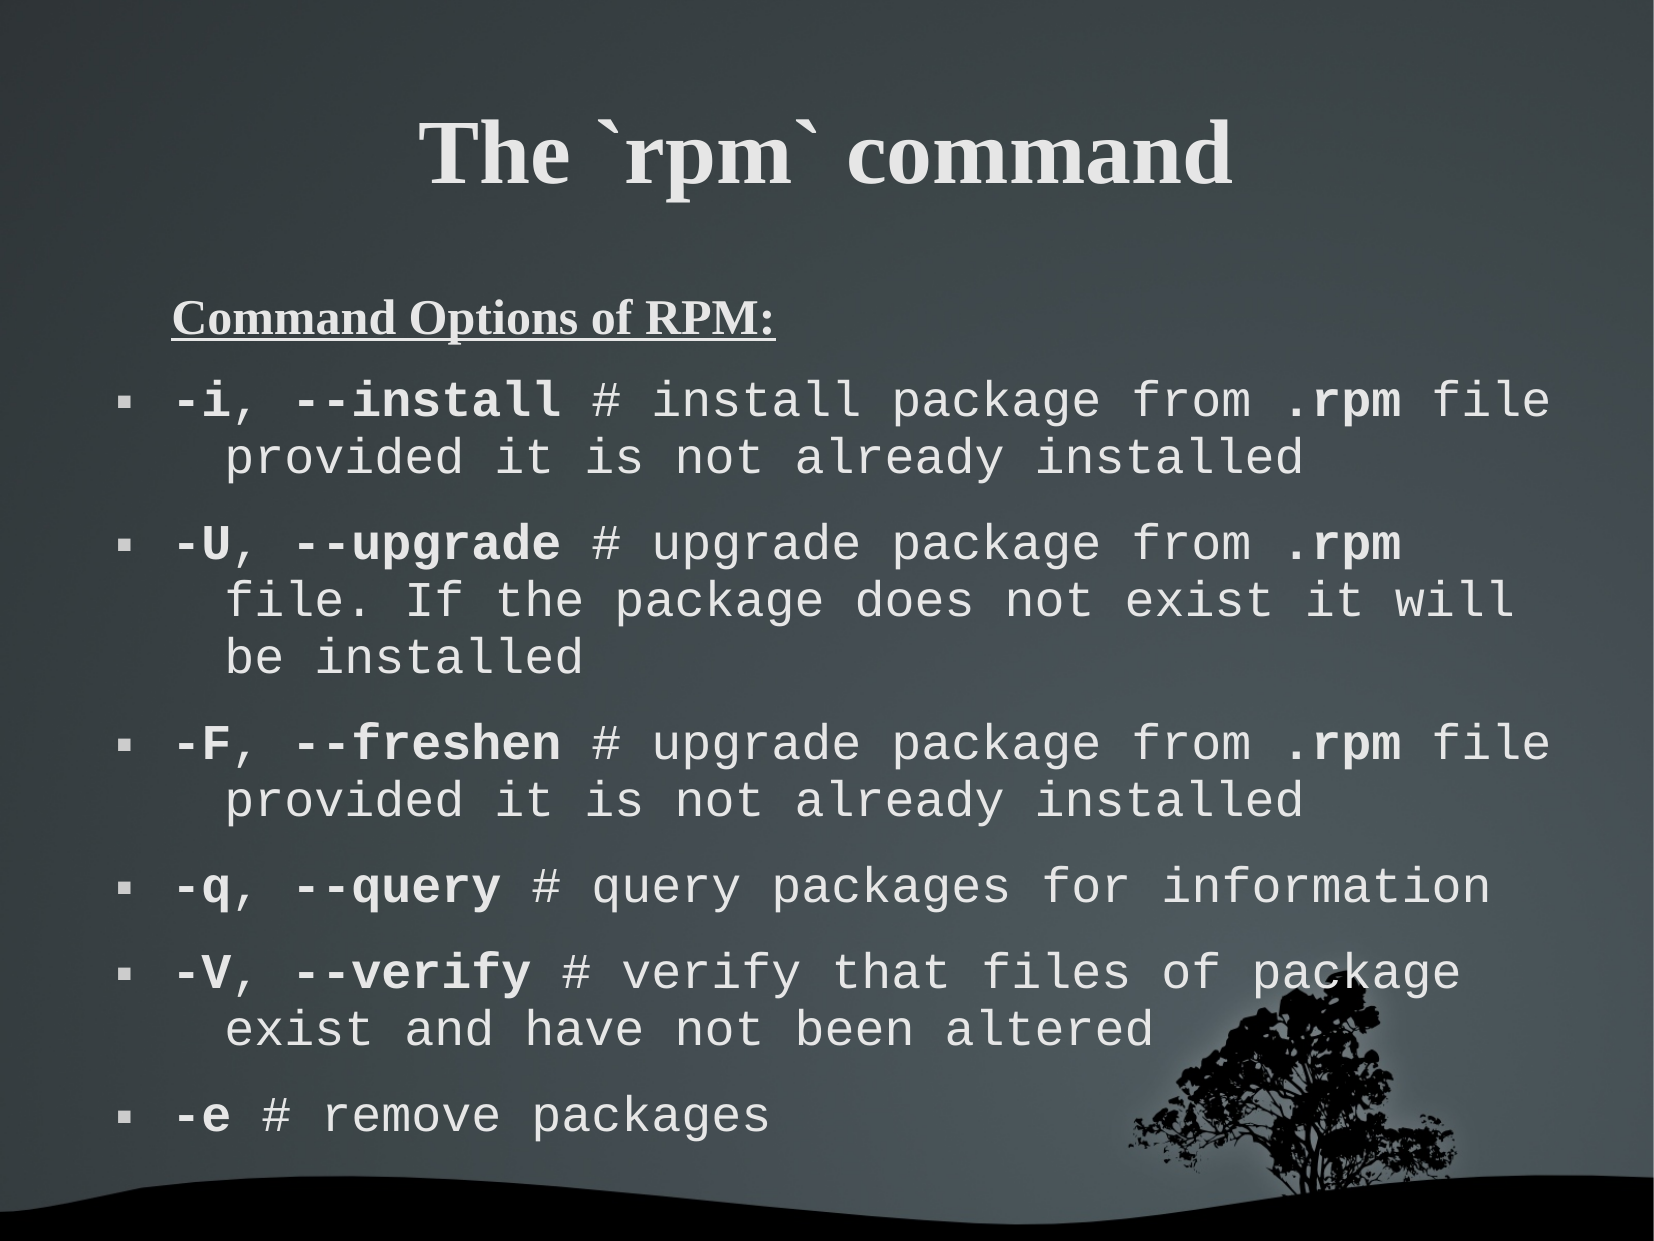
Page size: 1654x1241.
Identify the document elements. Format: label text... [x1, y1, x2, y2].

title The `rpm` command [82, 49, 1571, 257]
list Command Options of RPM: -i, --install # install package from .rpm file provided it is not already installed -U, --upgrade # upgrade package from .rpm file. If the package does not exist it will be installed -F, --freshen # upgrade package from .rpm file provided it is not already installed -q, --query # query packages for information -V, --verify # verify that files of package exist and have not been altered -e # remove packages [82, 290, 1571, 1225]
picture [0, 0, 1654, 1241]
